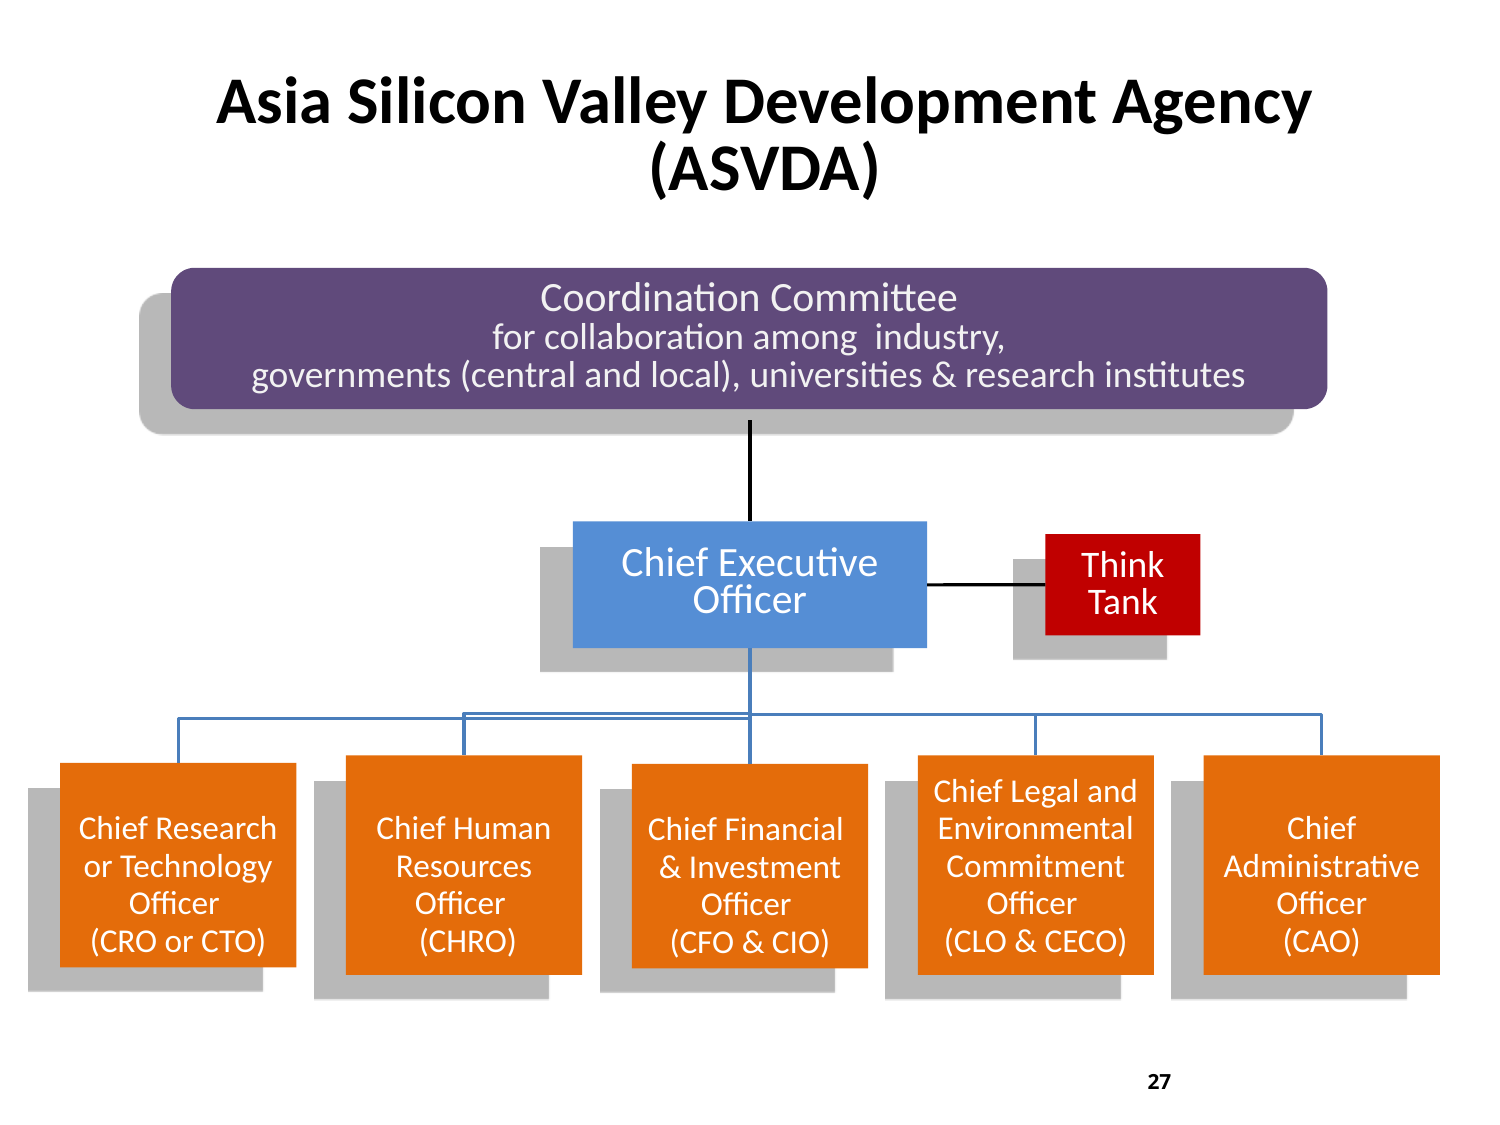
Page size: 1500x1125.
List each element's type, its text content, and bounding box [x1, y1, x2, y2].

text_box Chief Executive Officer [572, 521, 928, 649]
text_box Chief Legal and Environmental Commitment Officer (CLO & CECO) [917, 755, 1154, 975]
text_box Chief Human Resources Officer (CHRO) [345, 755, 583, 975]
text_box Chief Administrative Officer (CAO) [1203, 755, 1440, 975]
text_box 27 [1132, 1052, 1483, 1113]
text_box Chief Research or Technology Officer (CRO or CTO) [60, 762, 297, 968]
text_box Coordination Committee for collaboration among industry, governments (central and local), universities & research institutes [171, 267, 1328, 410]
text_box Chief Financial & Investment Officer (CFO & CIO) [631, 763, 869, 969]
title Asia Silicon Valley Development Agency (ASVDA) [89, 62, 1440, 213]
text_box Think Tank [1045, 534, 1201, 636]
